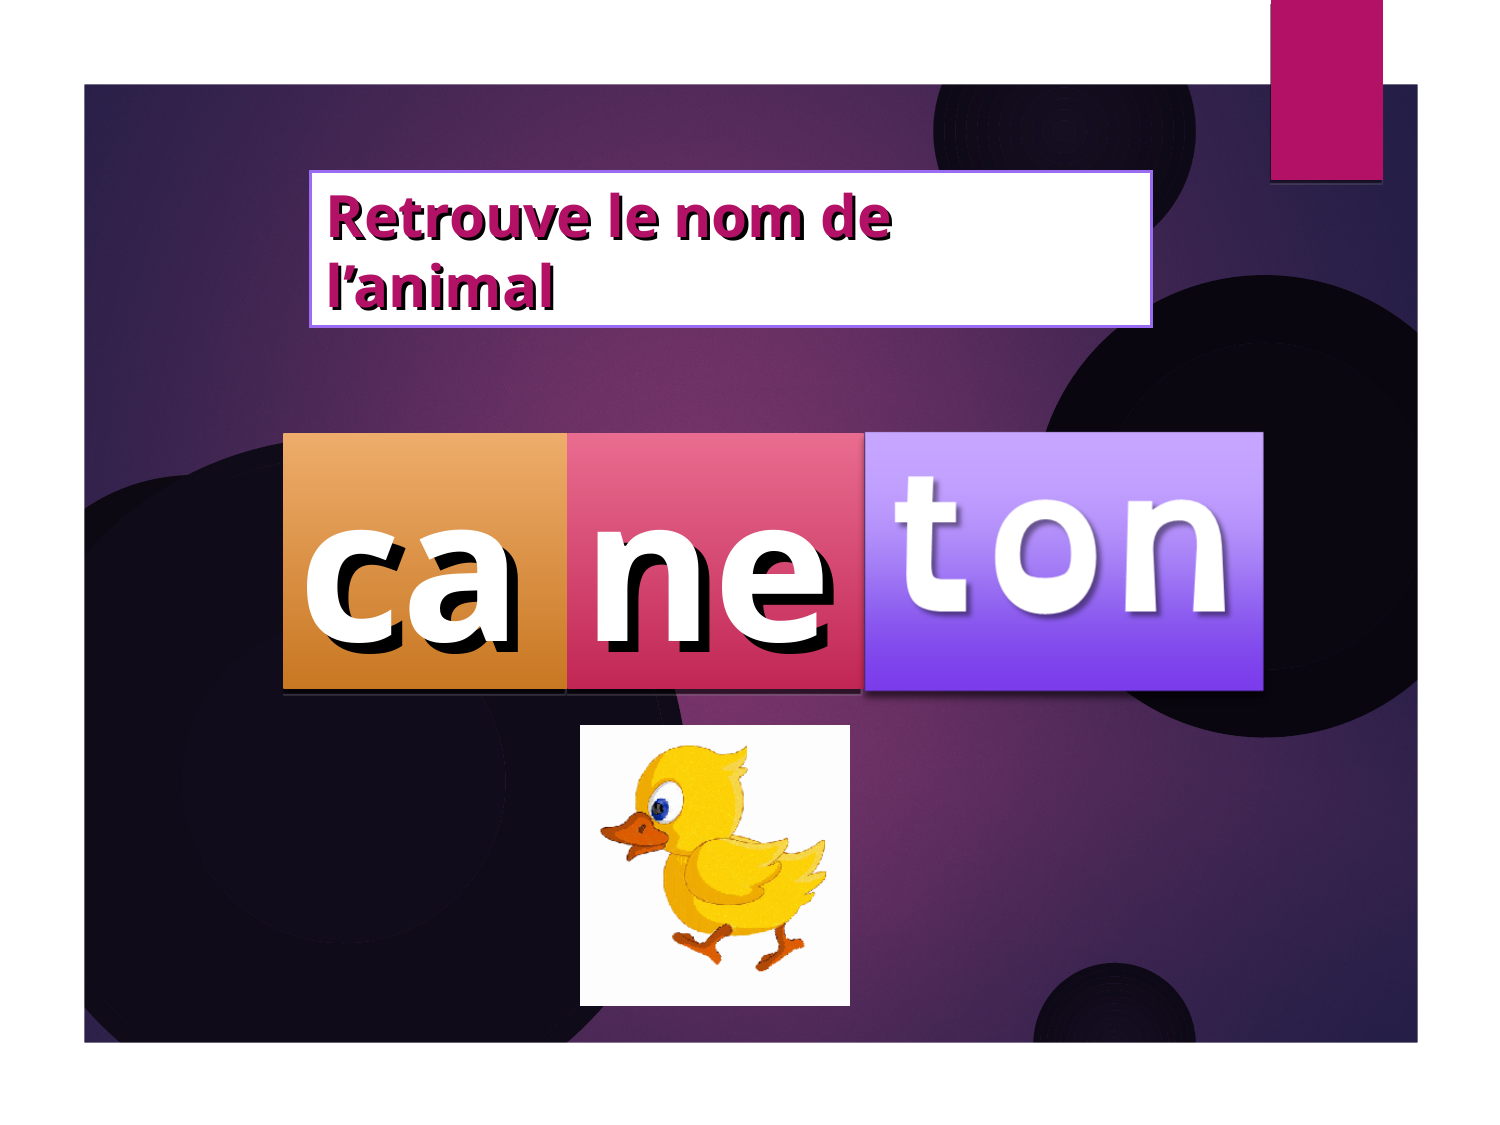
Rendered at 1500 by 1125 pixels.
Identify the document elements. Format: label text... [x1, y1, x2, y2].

picture [580, 371, 1385, 1006]
text_box Retrouve le nom de l’animal [311, 172, 1151, 327]
text_box ne [567, 434, 745, 689]
text_box ca [283, 434, 567, 689]
